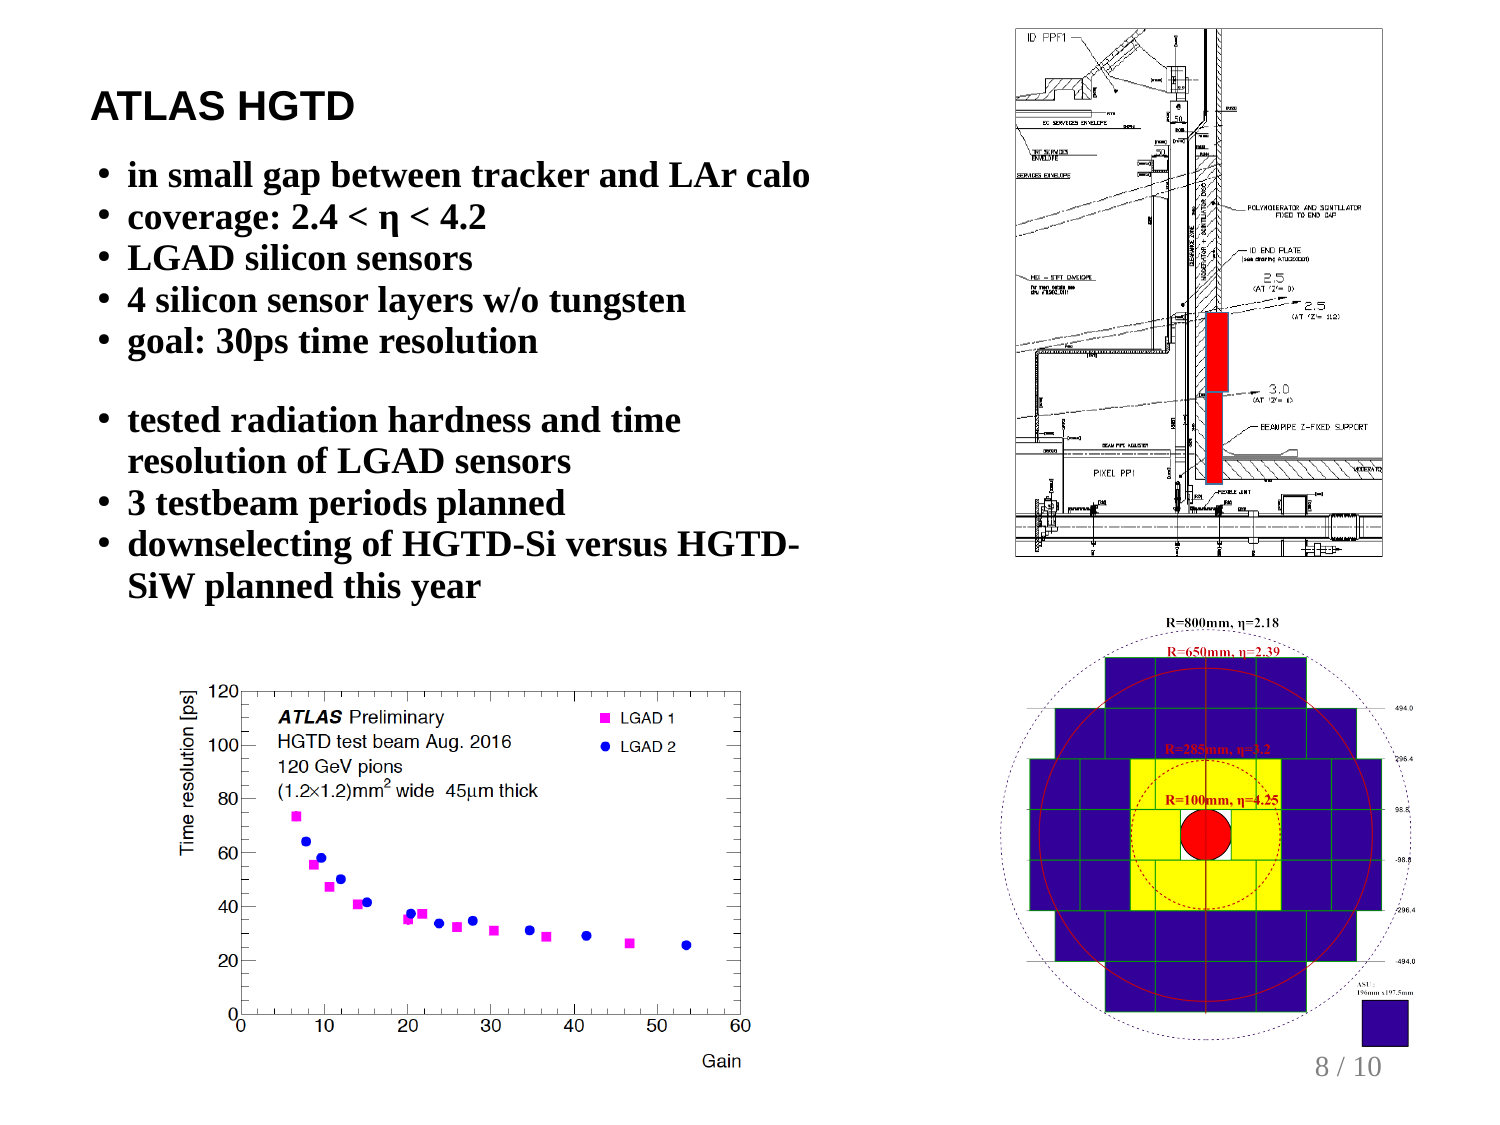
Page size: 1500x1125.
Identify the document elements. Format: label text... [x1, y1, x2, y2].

text_box in small gap between tracker and LAr calo coverage: 2.4 < η < 4.2 LGAD silicon sensors 4 silicon sensor layers w/o tungsten goal: 30ps time resolution tested radiation hardness and time resolution of LGAD sensors 3 testbeam periods planned downselecting of HGTD-Si versus HGTD-SiW planned this year [52, 146, 841, 938]
picture [169, 671, 770, 1079]
text_box ATLAS HGTD [75, 74, 1011, 174]
picture [1011, 24, 1387, 560]
picture [975, 604, 1426, 1055]
